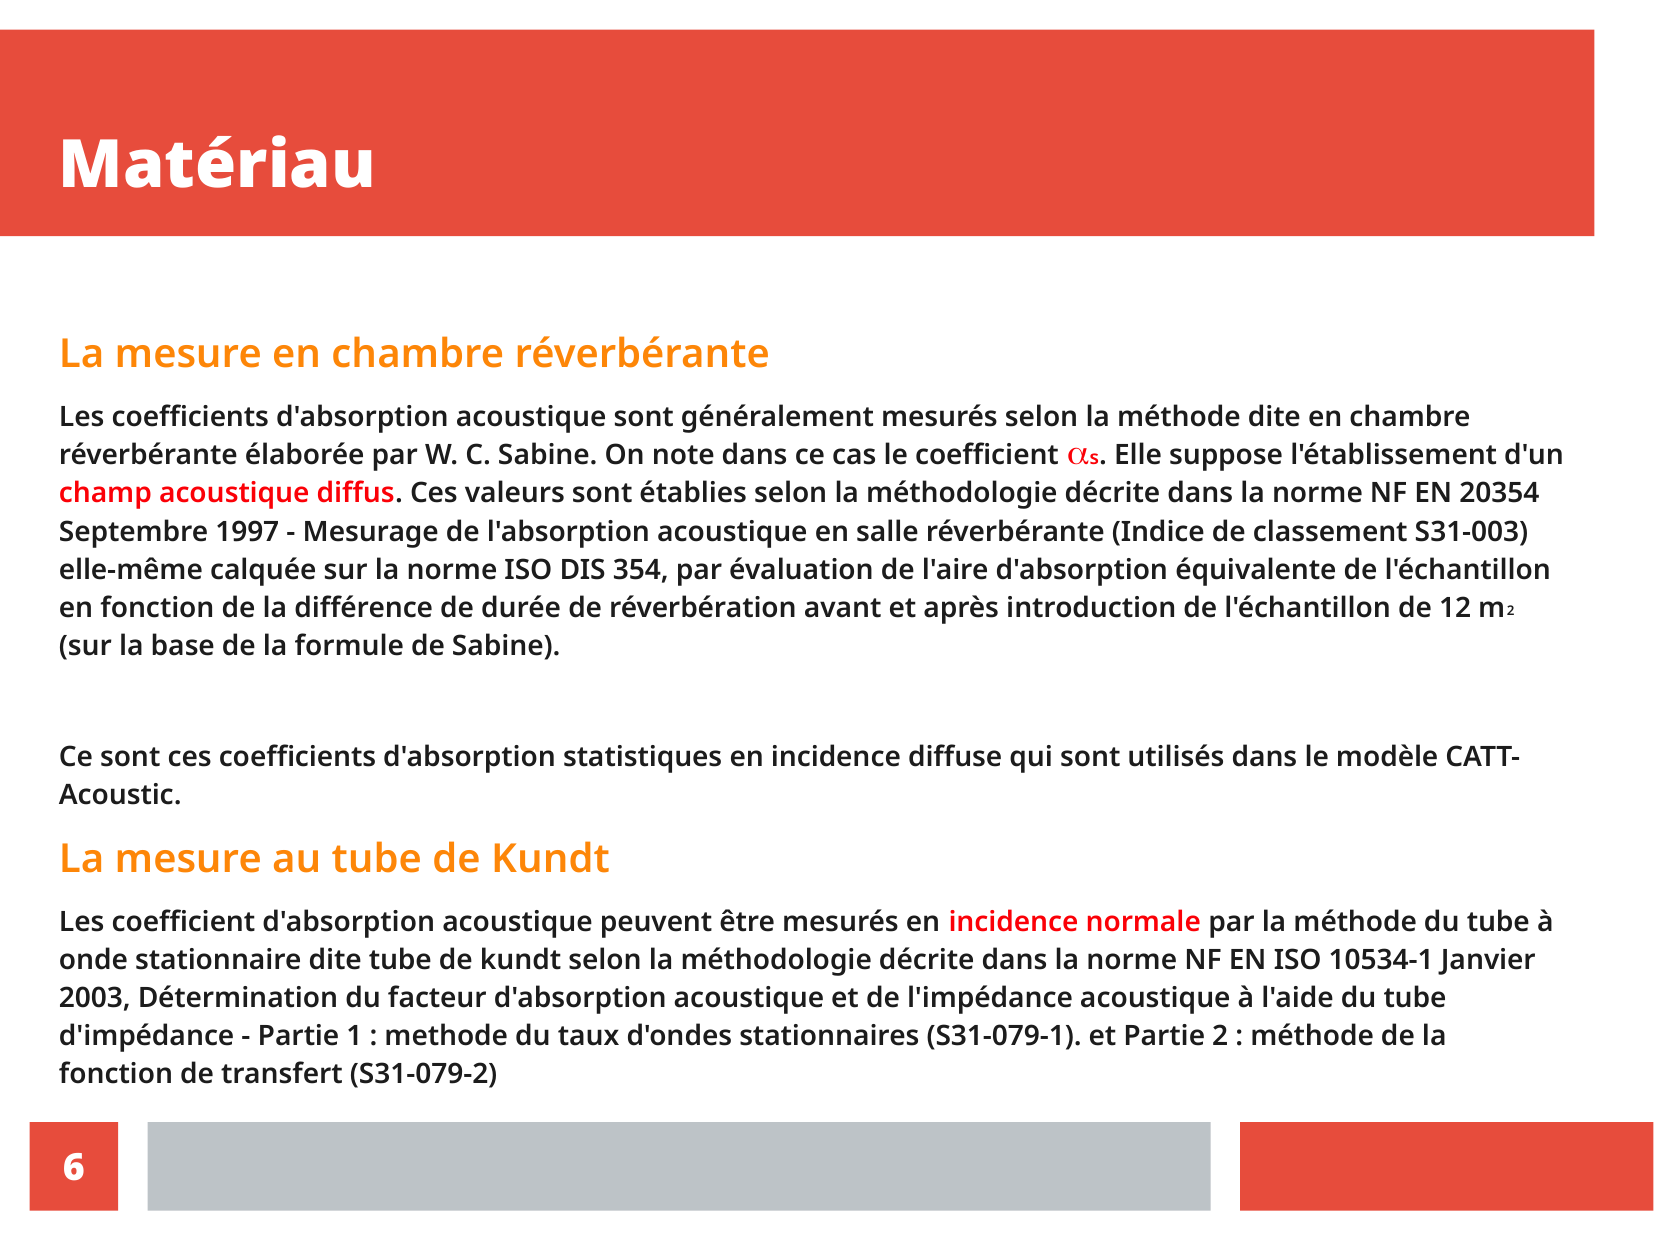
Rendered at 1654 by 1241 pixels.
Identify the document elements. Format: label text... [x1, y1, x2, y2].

title Matériau [59, 59, 1595, 207]
list La mesure en chambre réverbérante Les coefficients d'absorption acoustique sont généralement mesurés selon la méthode dite en chambre réverbérante élaborée par W. C. Sabine. On note dans ce cas le coefficient αs. Elle suppose l'établissement d'un champ acoustique diffus. Ces valeurs sont établies selon la méthodologie décrite dans la norme NF EN 20354 Septembre 1997 - Mesurage de l'absorption acoustique en salle réverbérante (Indice de classement S31-003) elle-même calquée sur la norme ISO DIS 354, par évaluation de l'aire d'absorption équivalente de l'échantillon en fonction de la différence de durée de réverbération avant et après introduction de l'échantillon de 12 m2 (sur la base de la formule de Sabine). Ce sont ces coefficients d'absorption statistiques en incidence diffuse qui sont utilisés dans le modèle CATT-Acoustic. La mesure au tube de Kundt Les coefficient d'absorption acoustique peuvent être mesurés en incidence normale par la méthode du tube à onde stationnaire dite tube de kundt selon la méthodologie décrite dans la norme NF EN ISO 10534-1 Janvier 2003, Détermination du facteur d'absorption acoustique et de l'impédance acoustique à l'aide du tube d'impédance - Partie 1 : methode du taux d'ondes stationnaires (S31-079-1). et Partie 2 : méthode de la fonction de transfert (S31-079-2) [59, 324, 1565, 1093]
